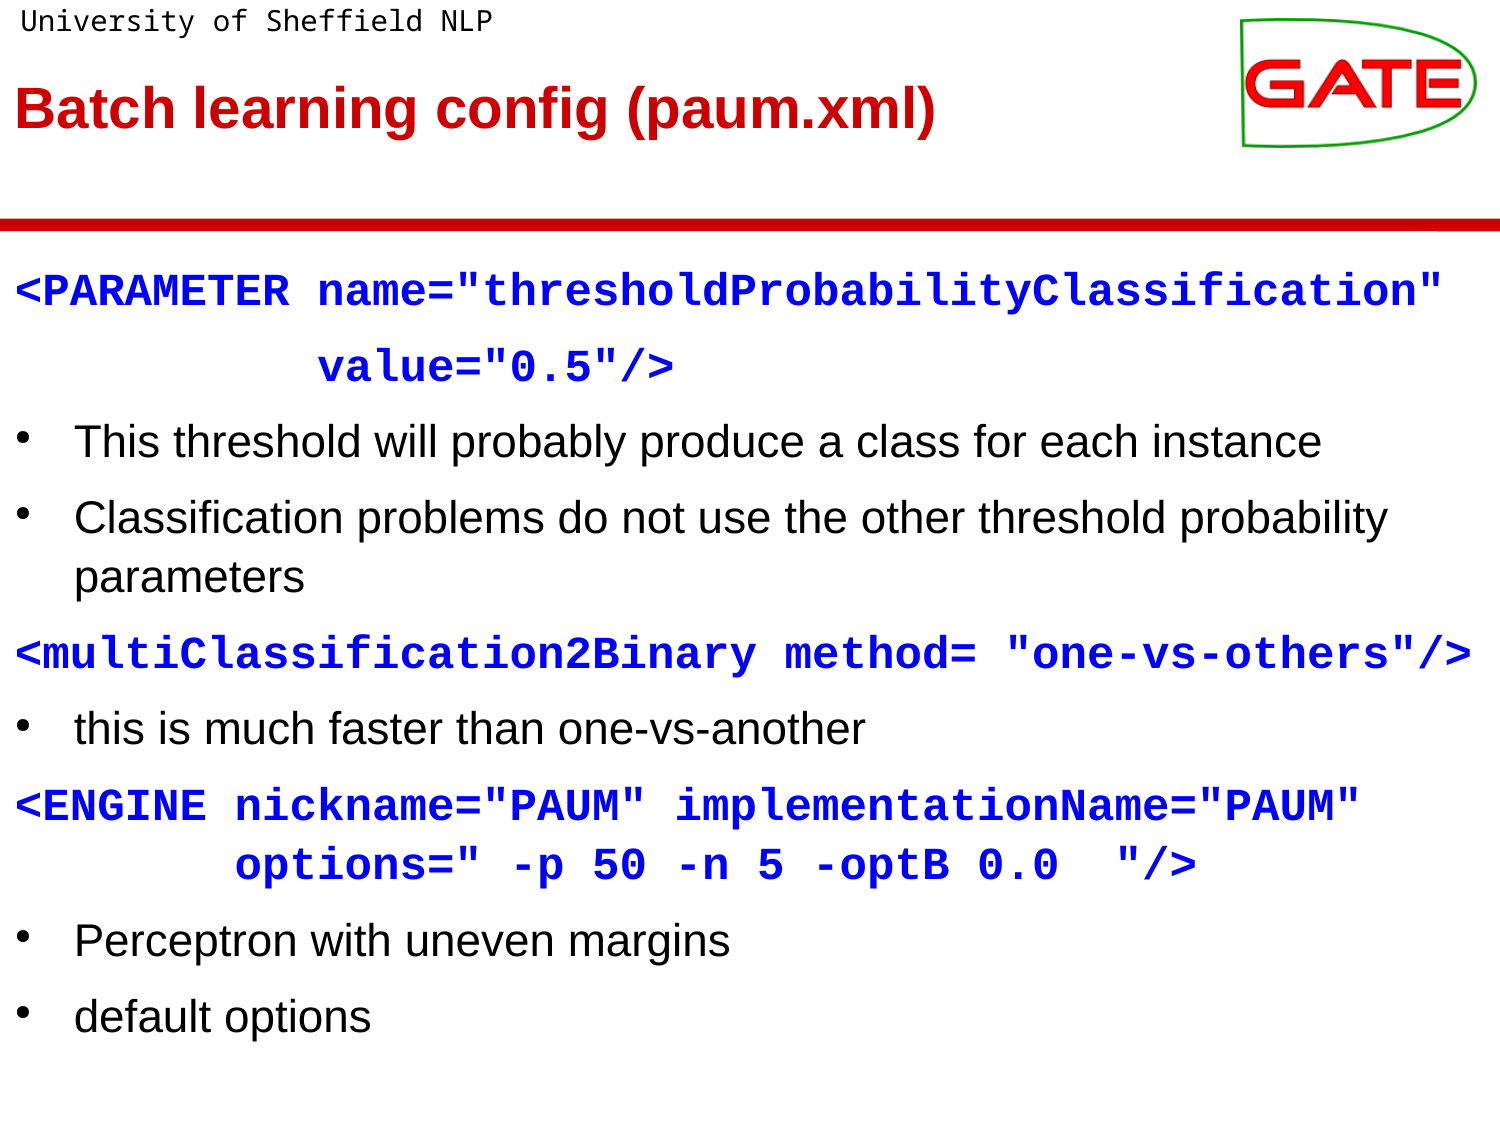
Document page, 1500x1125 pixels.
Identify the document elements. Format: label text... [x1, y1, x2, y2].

list <PARAMETER name="thresholdProbabilityClassification" value="0.5"/> This threshold will probably produce a class for each instance Classification problems do not use the other threshold probability parameters <multiClassification2Binary method= "one-vs-others"/> this is much faster than one-vs-another <ENGINE nickname="PAUM" implementationName="PAUM" options=" -p 50 -n 5 -optB 0.0 "/> Perceptron with uneven margins default options [0, 247, 1500, 1125]
title Batch learning config (paum.xml) [0, 4, 1239, 213]
picture [1240, 18, 1477, 148]
